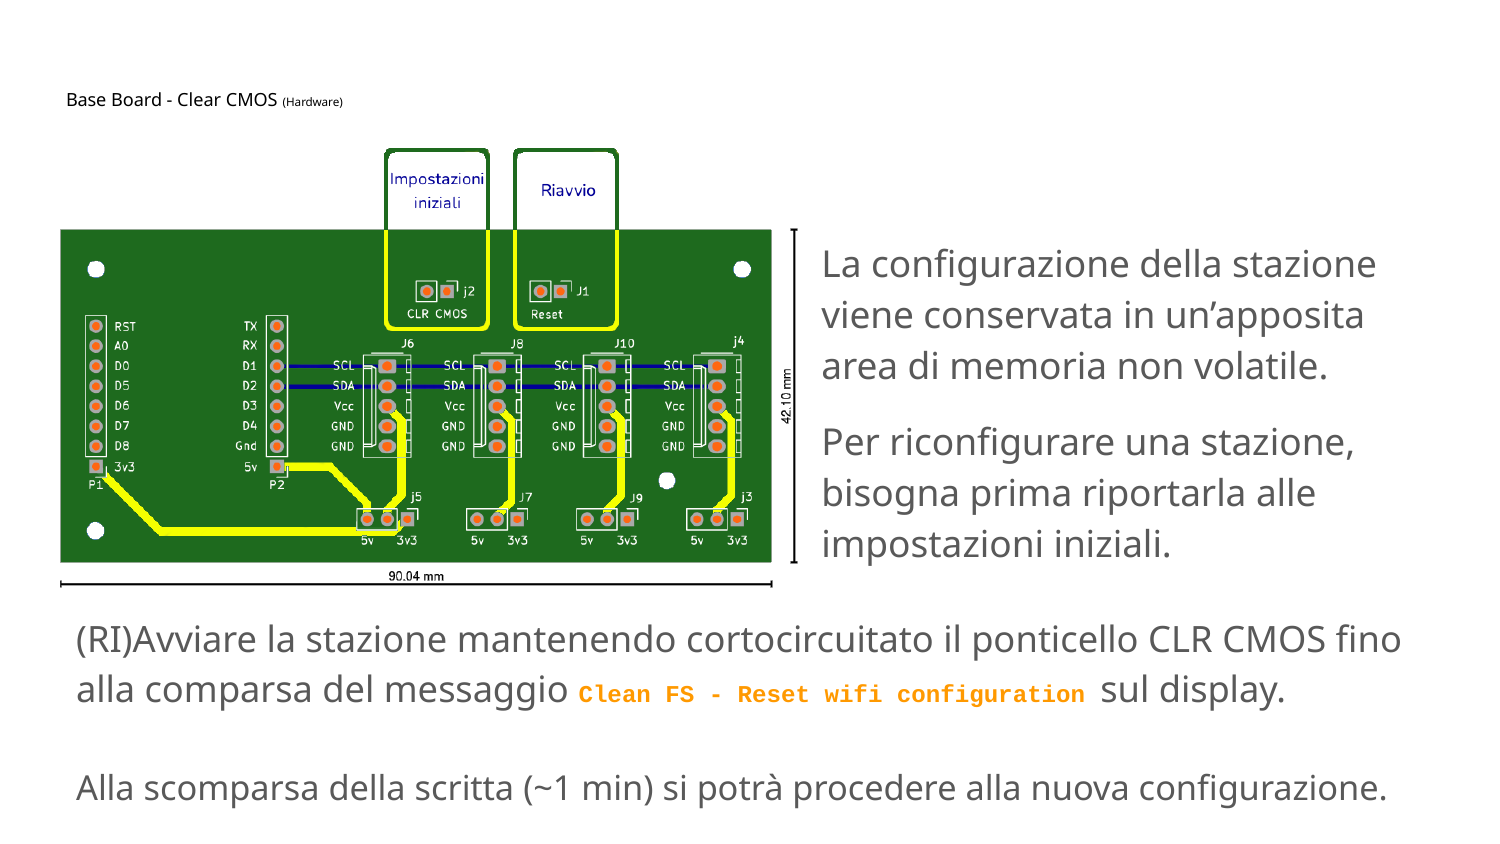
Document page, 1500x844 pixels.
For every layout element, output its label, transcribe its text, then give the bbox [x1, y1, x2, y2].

list (RI)Avviare la stazione mantenendo cortocircuitato il ponticello CLR CMOS fino alla comparsa del messaggio Clean FS - Reset wifi configuration sul display. Alla scomparsa della scritta (~1 min) si potrà procedere alla nuova configurazione. [60, 594, 1435, 826]
list La configurazione della stazione viene conservata in un’apposita area di memoria non volatile. Per riconfigurare una stazione, bisogna prima riportarla alle impostazioni iniziali. [839, 218, 1460, 584]
picture [51, 134, 839, 595]
title Base Board - Clear CMOS (Hardware) [51, 72, 1449, 167]
